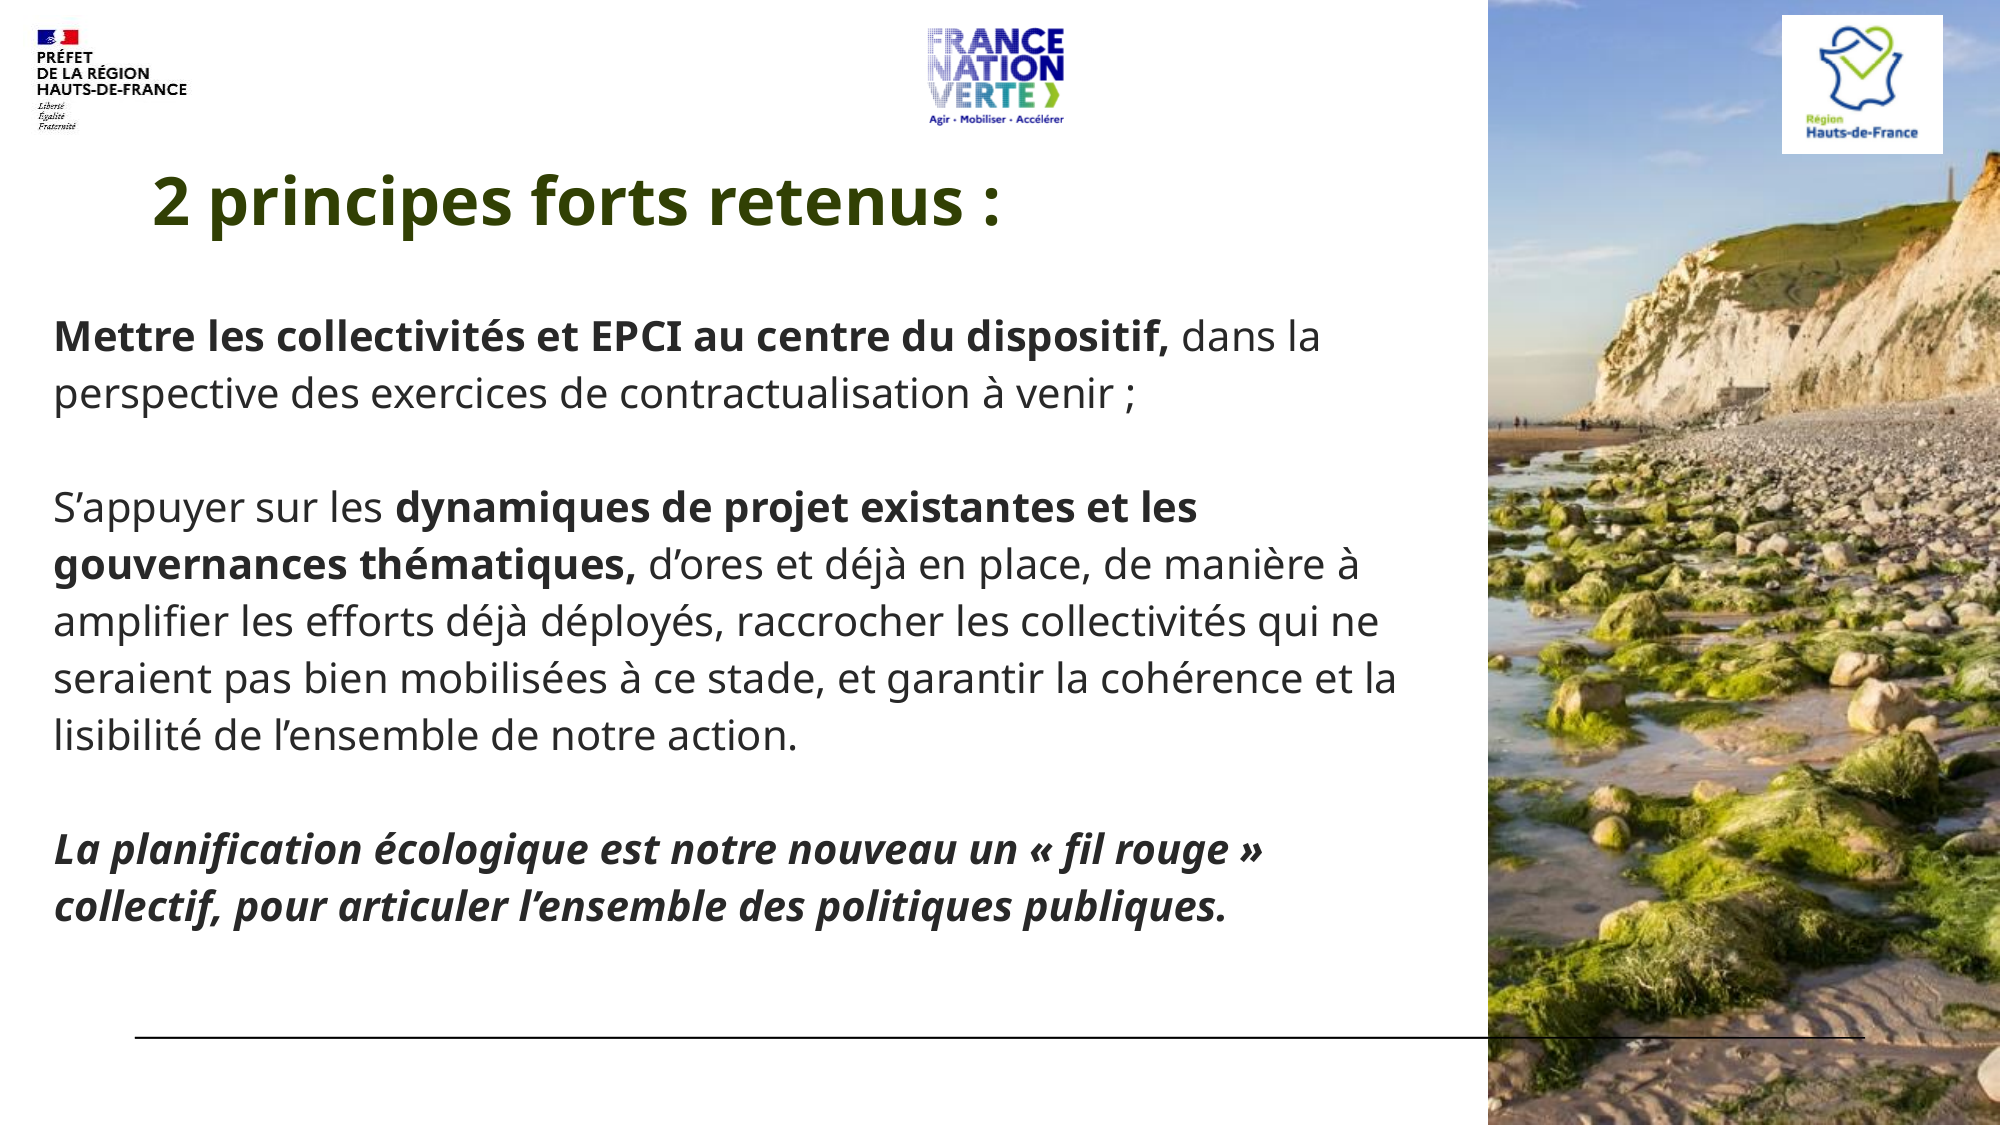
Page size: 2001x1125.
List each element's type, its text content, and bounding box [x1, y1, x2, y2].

picture [23, 15, 201, 144]
title 2 principes forts retenus : [137, 151, 1413, 222]
picture [872, 0, 1116, 151]
picture [1488, 0, 2000, 1125]
text_box Mettre les collectivités et EPCI au centre du dispositif, dans la perspective des exercices de contractualisation à venir ; S’appuyer sur les dynamiques de projet existantes et les gouvernances thématiques, d’ores et déjà en place, de manière à amplifier les efforts déjà déployés, raccrocher les collectivités qui ne seraient pas bien mobilisées à ce stade, et garantir la cohérence et la lisibilité de l’ensemble de notre action. La planification écologique est notre nouveau un « fil rouge » collectif, pour articuler l’ensemble des politiques publiques. [39, 237, 1418, 975]
